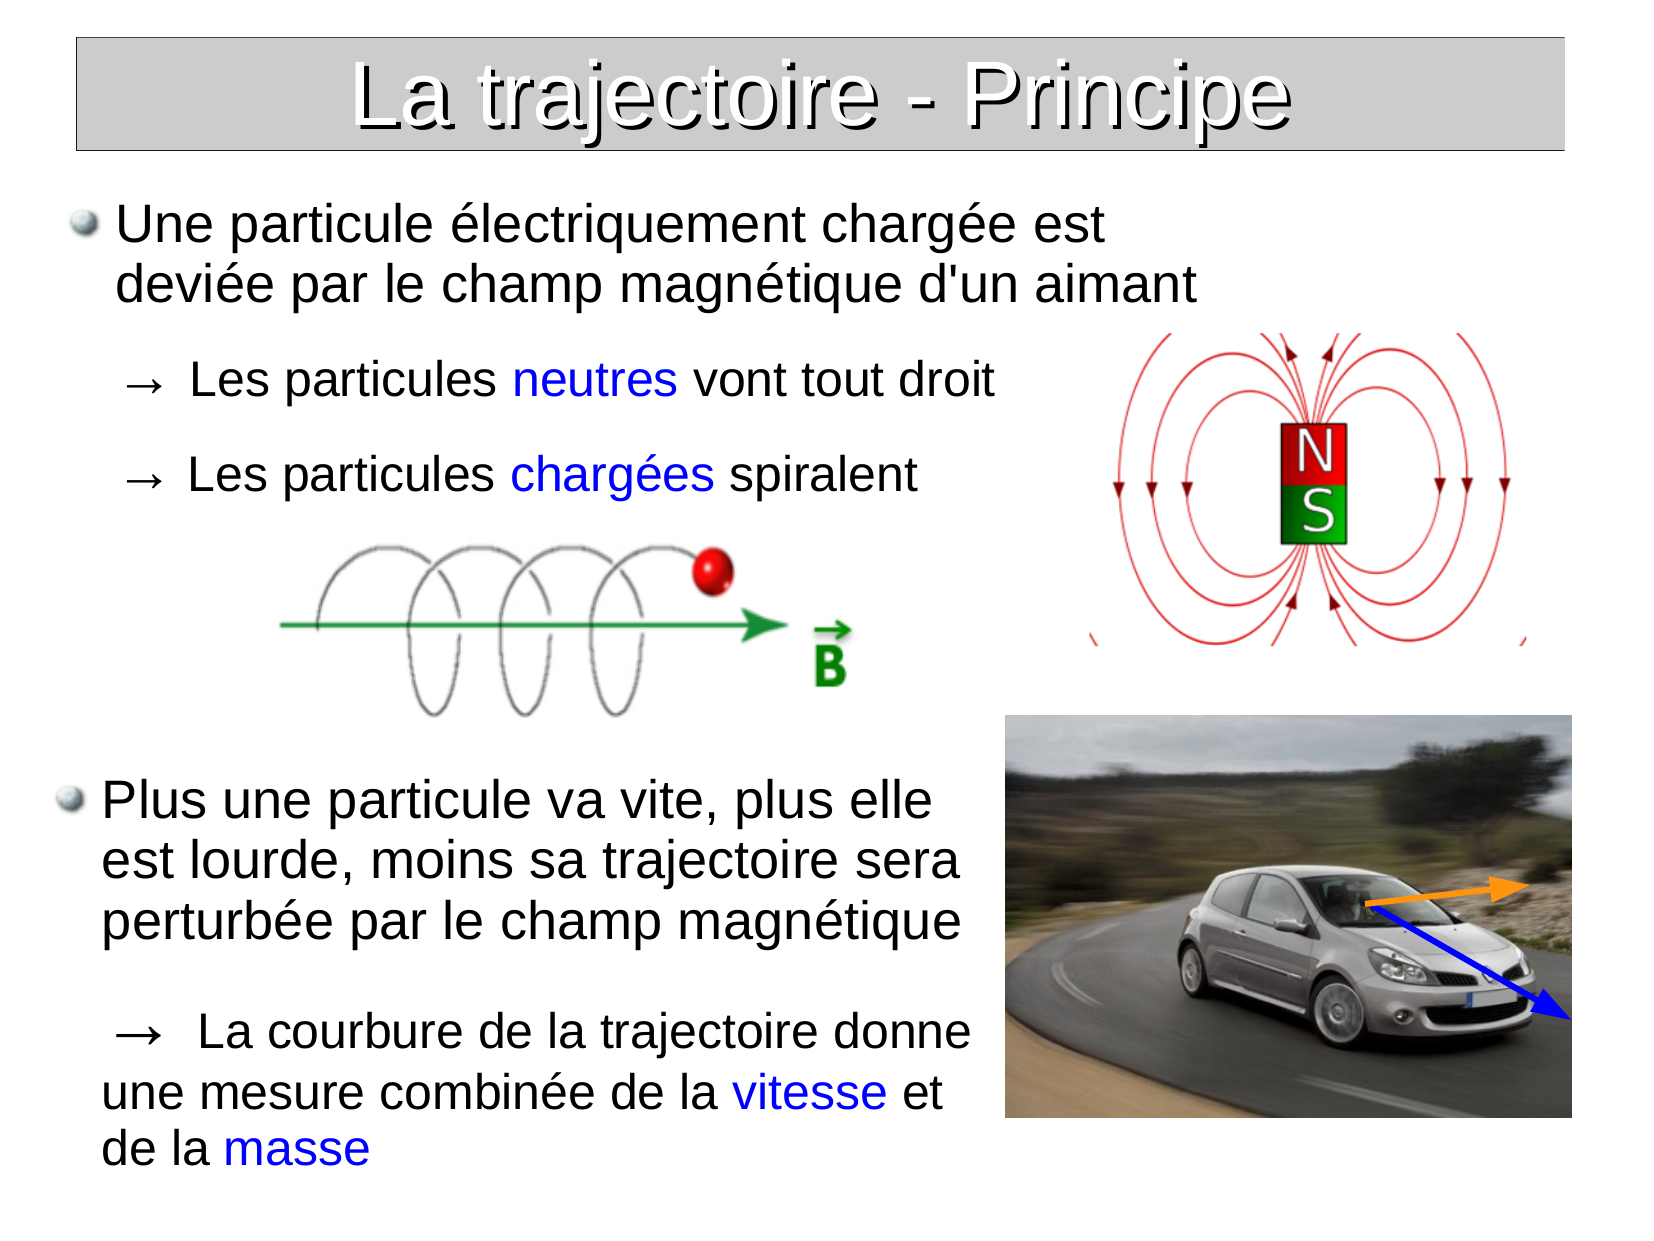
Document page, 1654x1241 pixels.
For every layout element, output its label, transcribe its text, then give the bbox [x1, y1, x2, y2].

list Une particule électriquement chargée est deviée par le champ magnétique d'un aimant → Les particules neutres vont tout droit → Les particules chargées spiralent [44, 193, 1255, 546]
picture [1005, 715, 1572, 1118]
picture [239, 546, 885, 753]
list Plus une particule va vite, plus elle est lourde, moins sa trajectoire sera perturbée par le champ magnétique → La courbure de la trajectoire donne une mesure combinée de la vitesse et de la masse [30, 769, 994, 1196]
title La trajectoire - Principe [76, 37, 1565, 151]
picture [1050, 315, 1561, 661]
